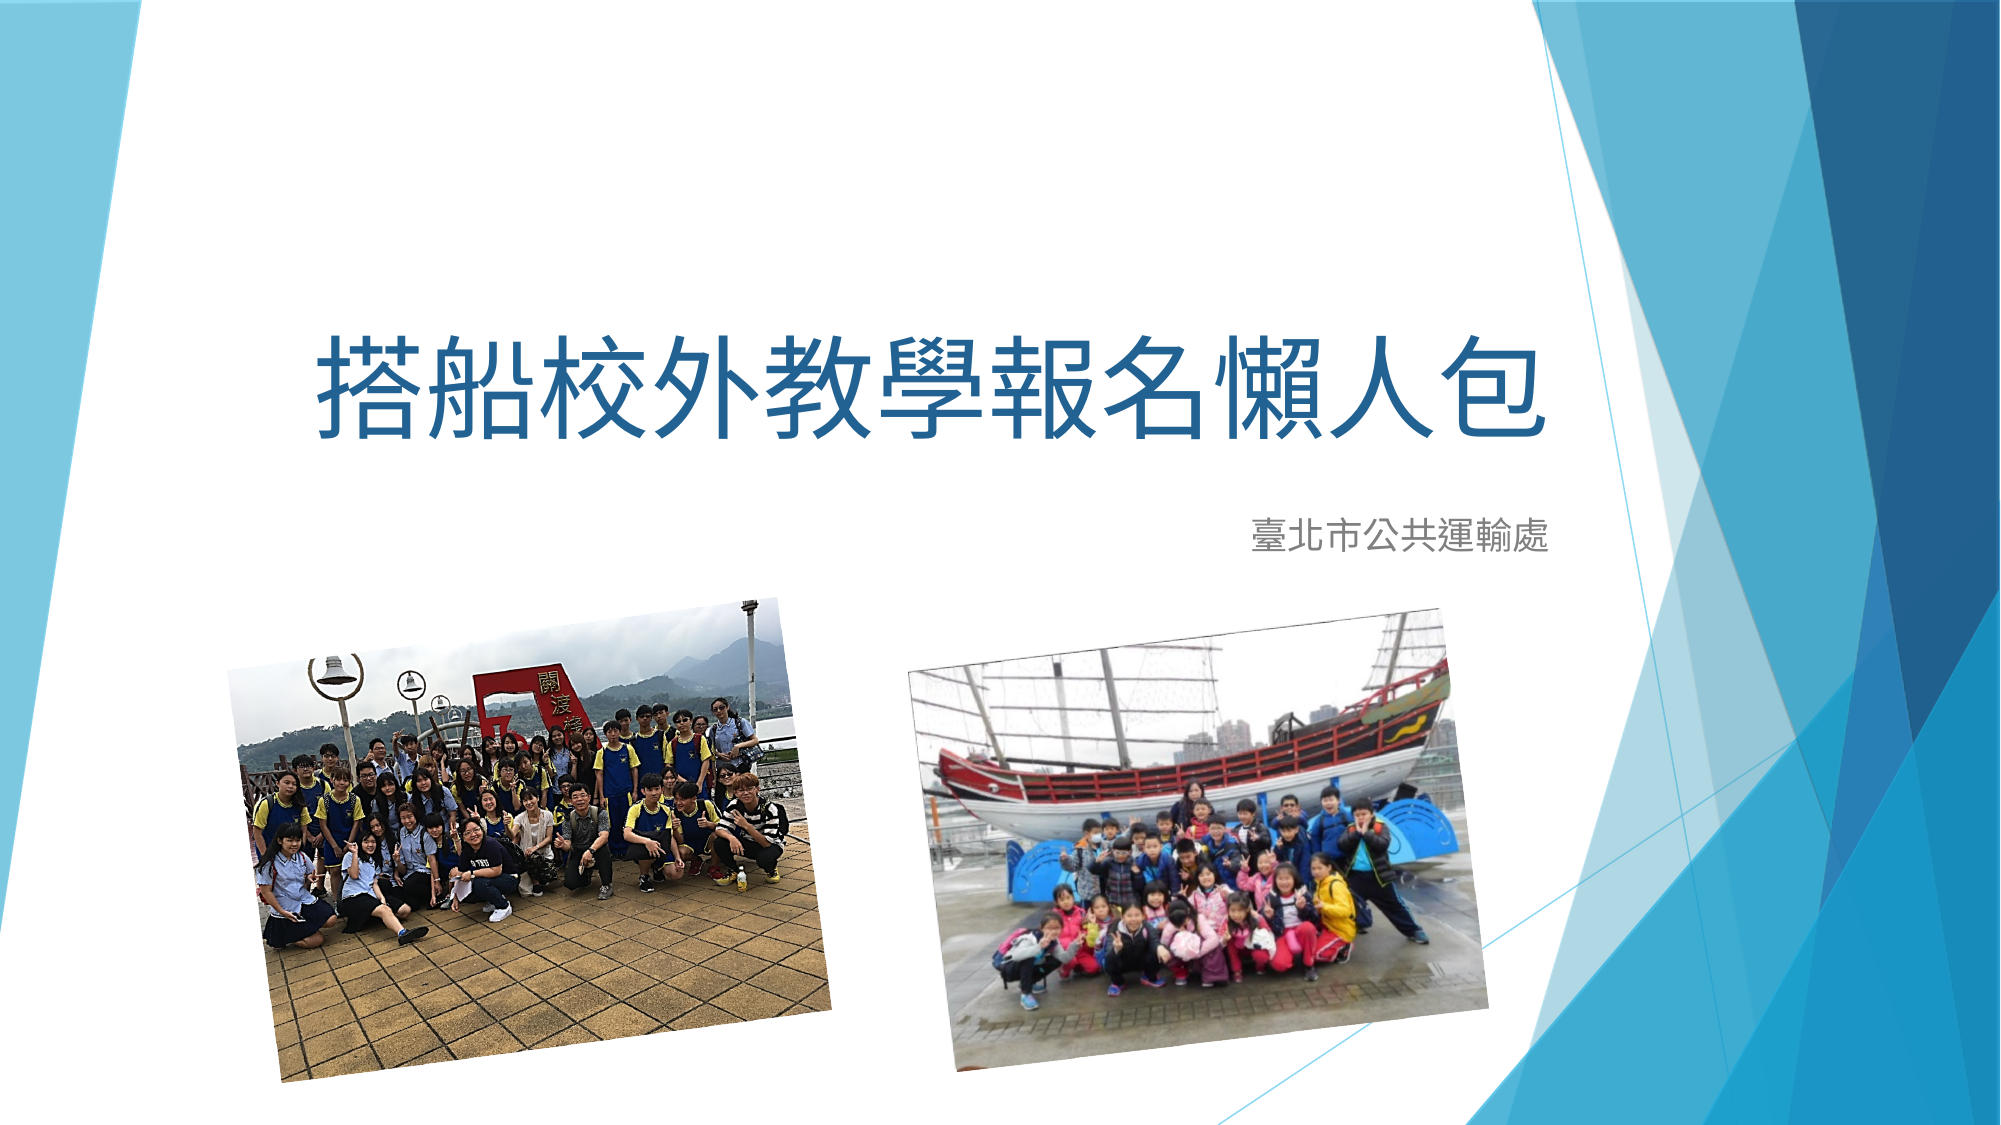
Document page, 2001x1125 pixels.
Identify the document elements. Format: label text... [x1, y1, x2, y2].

subtitle 臺北市公共運輸處 [291, 504, 1566, 685]
title 搭船校外教學報名懶人包 [0, 68, 1566, 461]
picture [908, 608, 1489, 1072]
picture [226, 596, 832, 1083]
